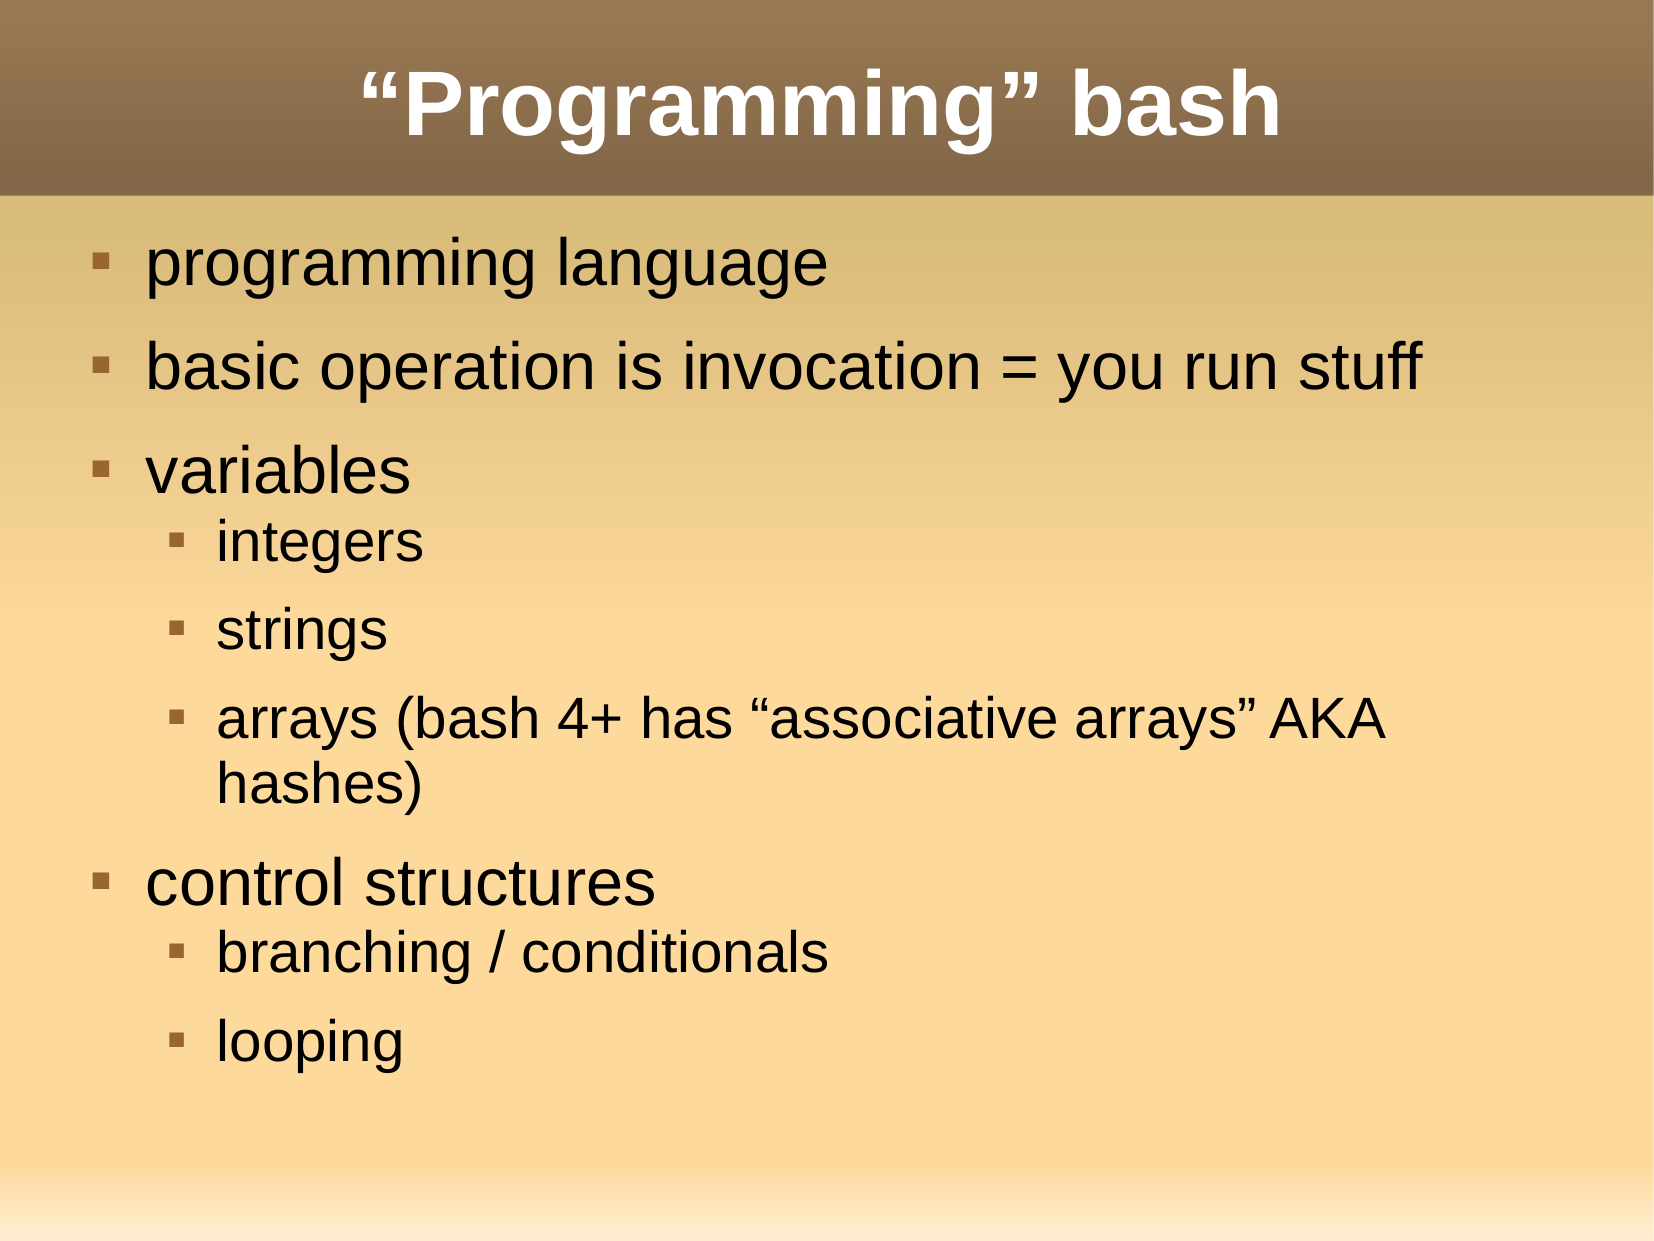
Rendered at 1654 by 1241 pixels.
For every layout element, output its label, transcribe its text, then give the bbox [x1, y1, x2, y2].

title “Programming” bash [76, 0, 1565, 208]
picture [0, 0, 1654, 1241]
list programming language basic operation is invocation = you run stuff variables integers strings arrays (bash 4+ has “associative arrays” AKA hashes) control structures branching / conditionals looping [74, 224, 1564, 1133]
